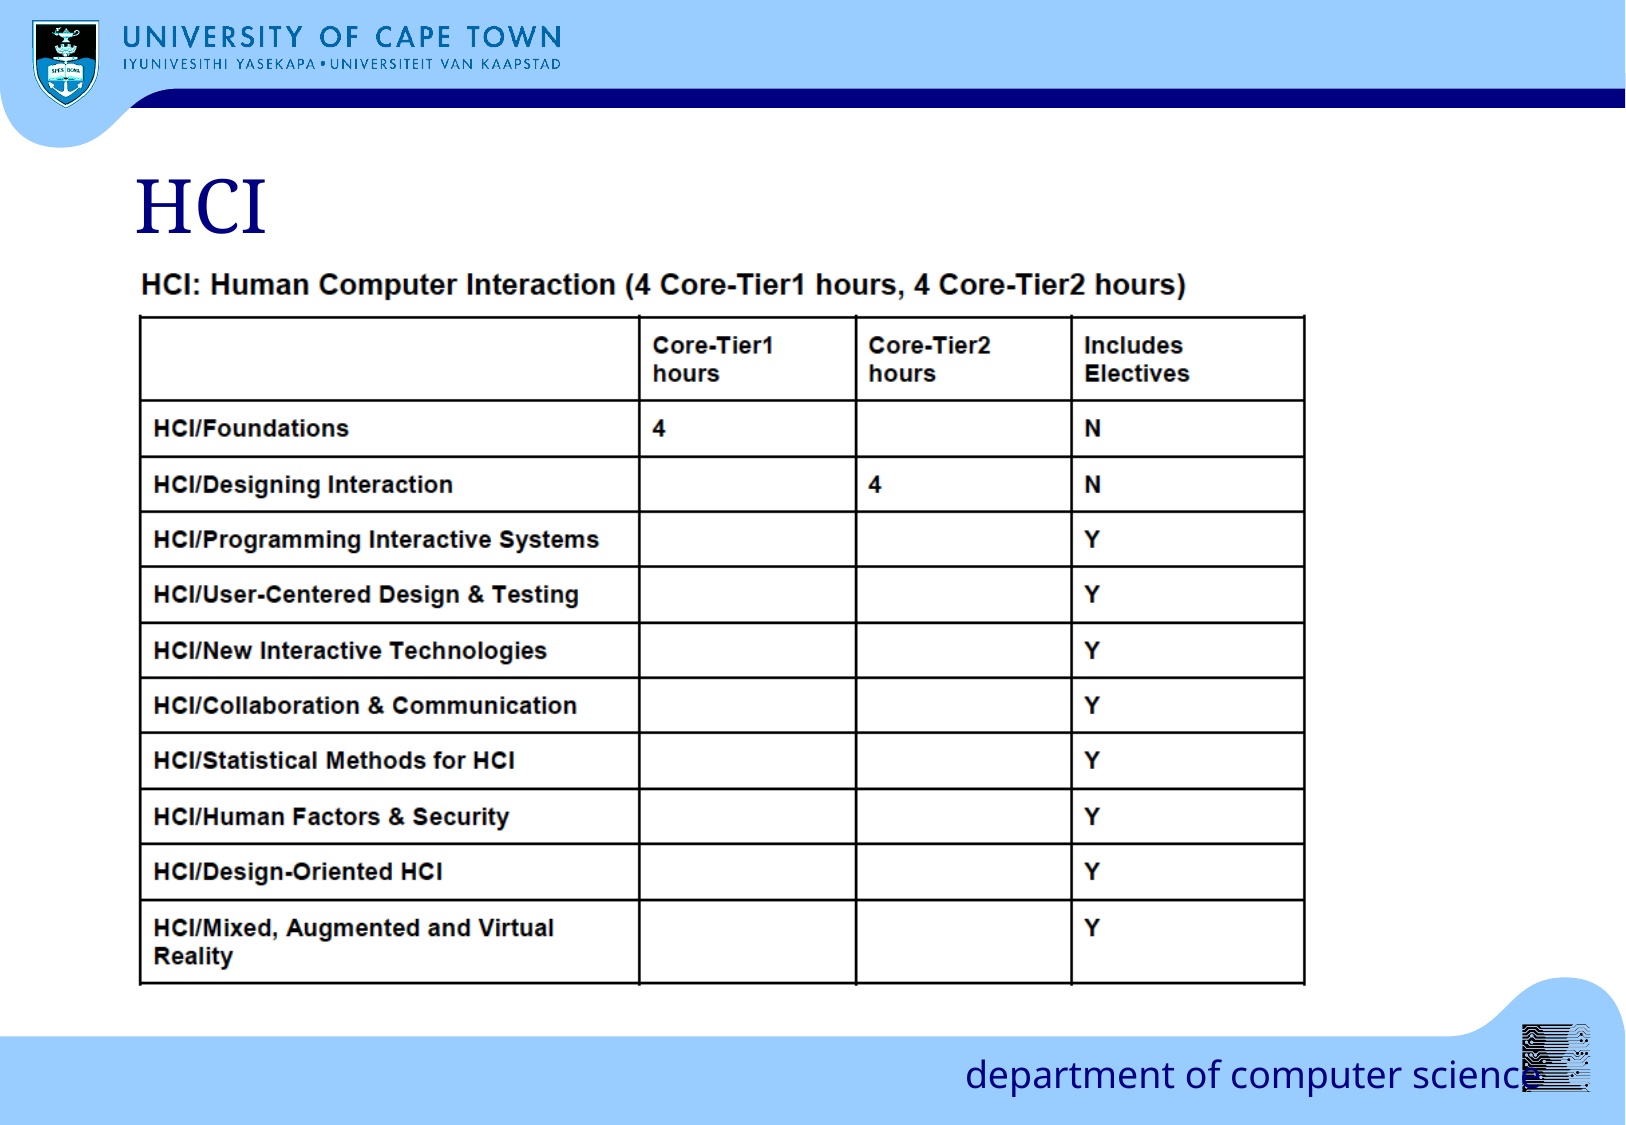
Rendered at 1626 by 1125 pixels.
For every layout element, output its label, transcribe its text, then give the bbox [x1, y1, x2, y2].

picture [32, 20, 100, 109]
picture [1526, 1070, 1536, 1076]
picture [120, 23, 563, 71]
picture [119, 256, 1326, 1002]
title HCI [134, 140, 1571, 268]
picture [1522, 1024, 1591, 1092]
